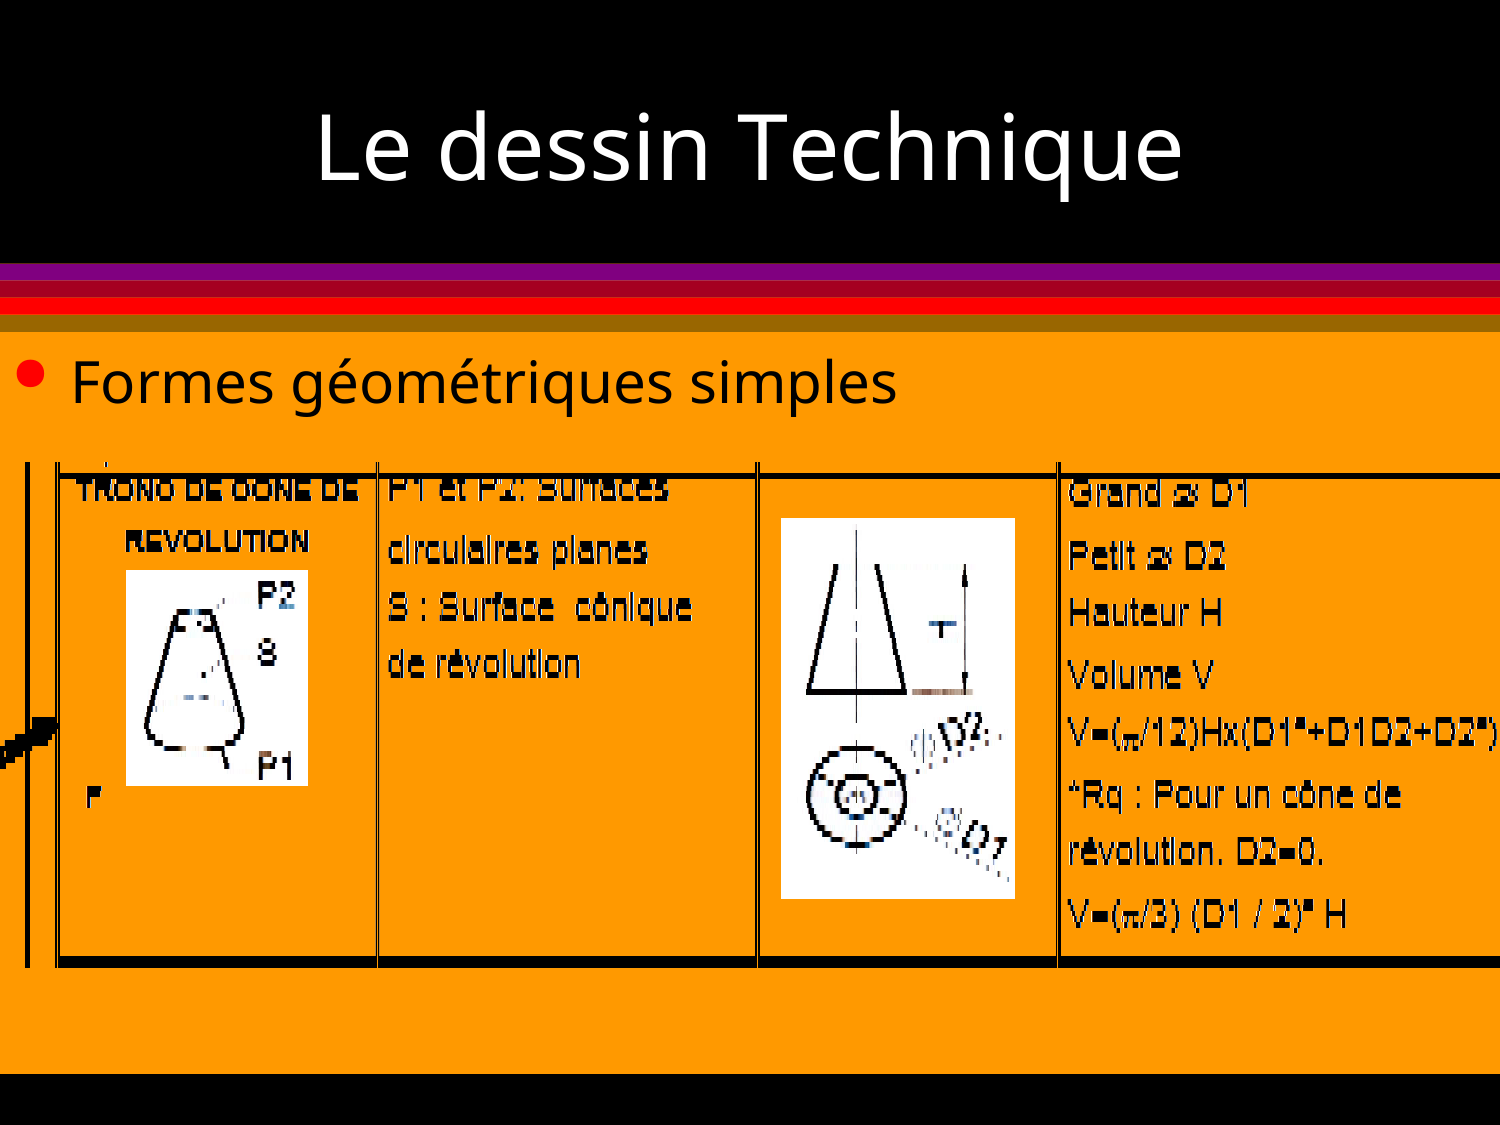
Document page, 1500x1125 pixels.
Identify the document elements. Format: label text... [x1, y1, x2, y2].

title Le dessin Technique [112, 49, 1388, 238]
picture [0, 462, 1500, 968]
list Formes géométriques simples [0, 337, 1075, 438]
